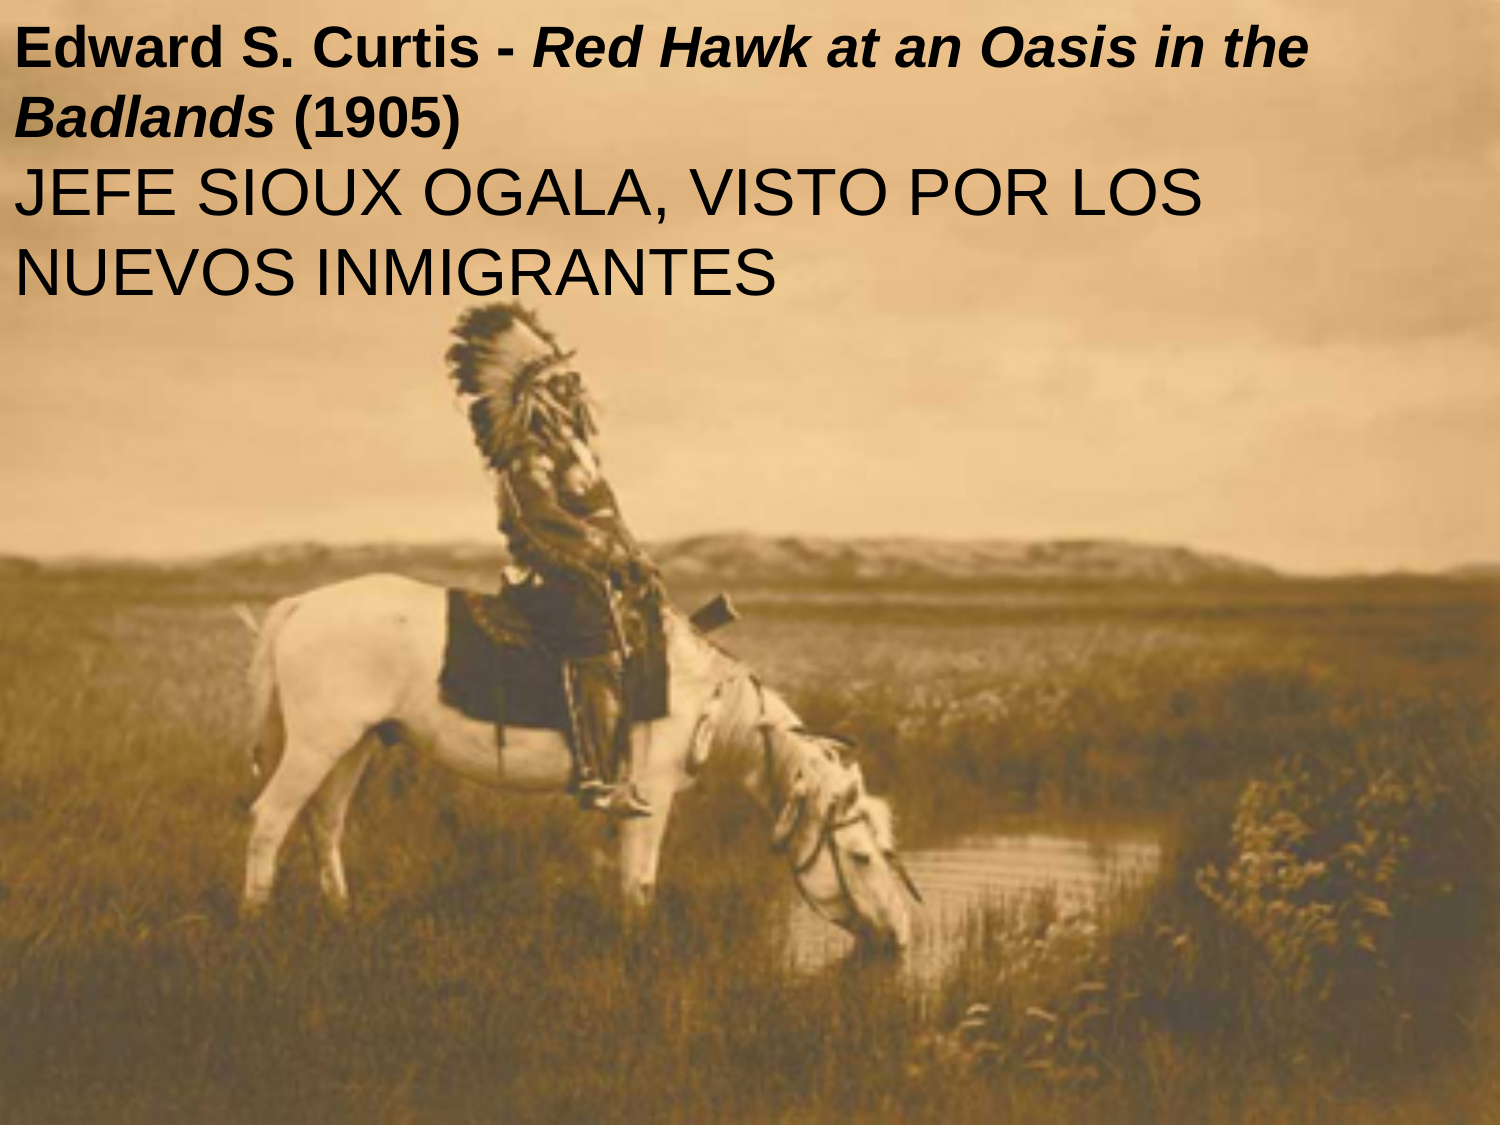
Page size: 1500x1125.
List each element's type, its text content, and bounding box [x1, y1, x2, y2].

text_box Edward S. Curtis - Red Hawk at an Oasis in the Badlands (1905) JEFE SIOUX OGALA, VISTO POR LOS NUEVOS INMIGRANTES [0, 1, 1430, 317]
picture [0, 0, 1500, 1125]
